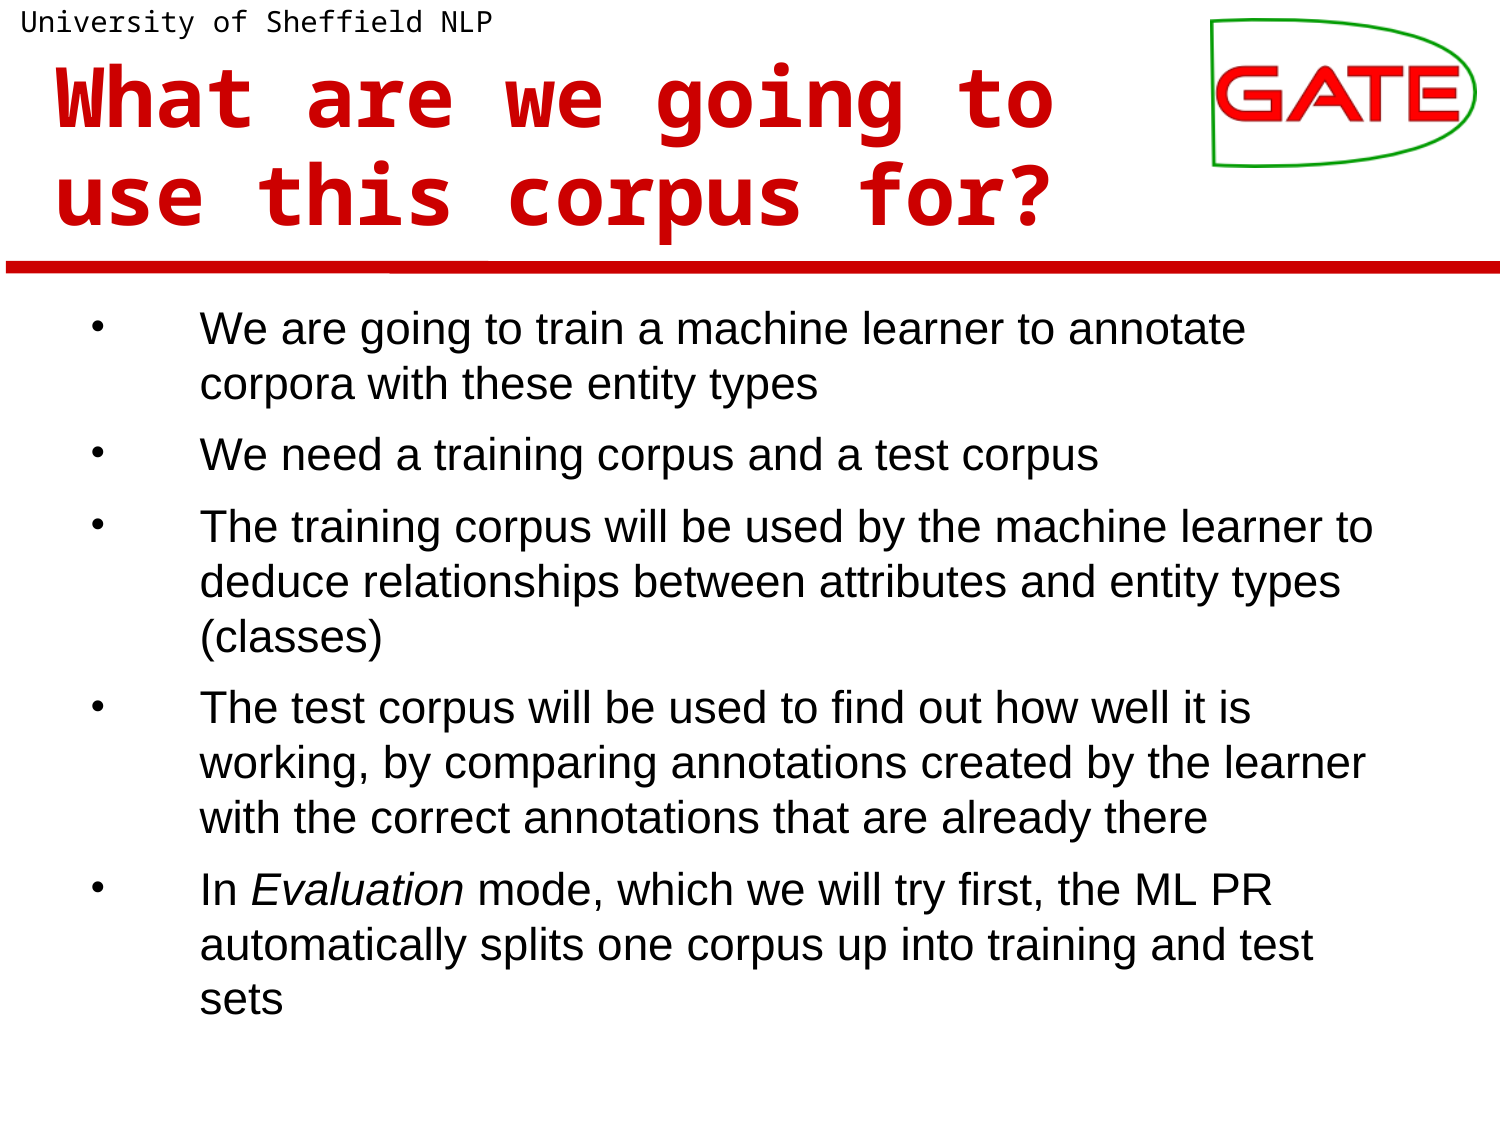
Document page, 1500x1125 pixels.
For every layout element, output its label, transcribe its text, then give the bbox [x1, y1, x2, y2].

title What are we going to use this corpus for? [41, 37, 1391, 254]
list We are going to train a machine learner to annotate corpora with these entity types We need a training corpus and a test corpus The training corpus will be used by the machine learner to deduce relationships between attributes and entity types (classes) The test corpus will be used to find out how well it is working, by comparing annotations created by the learner with the correct annotations that are already there In Evaluation mode, which we will try first, the ML PR automatically splits one corpus up into training and test sets [75, 290, 1425, 1034]
picture [1210, 18, 1477, 168]
